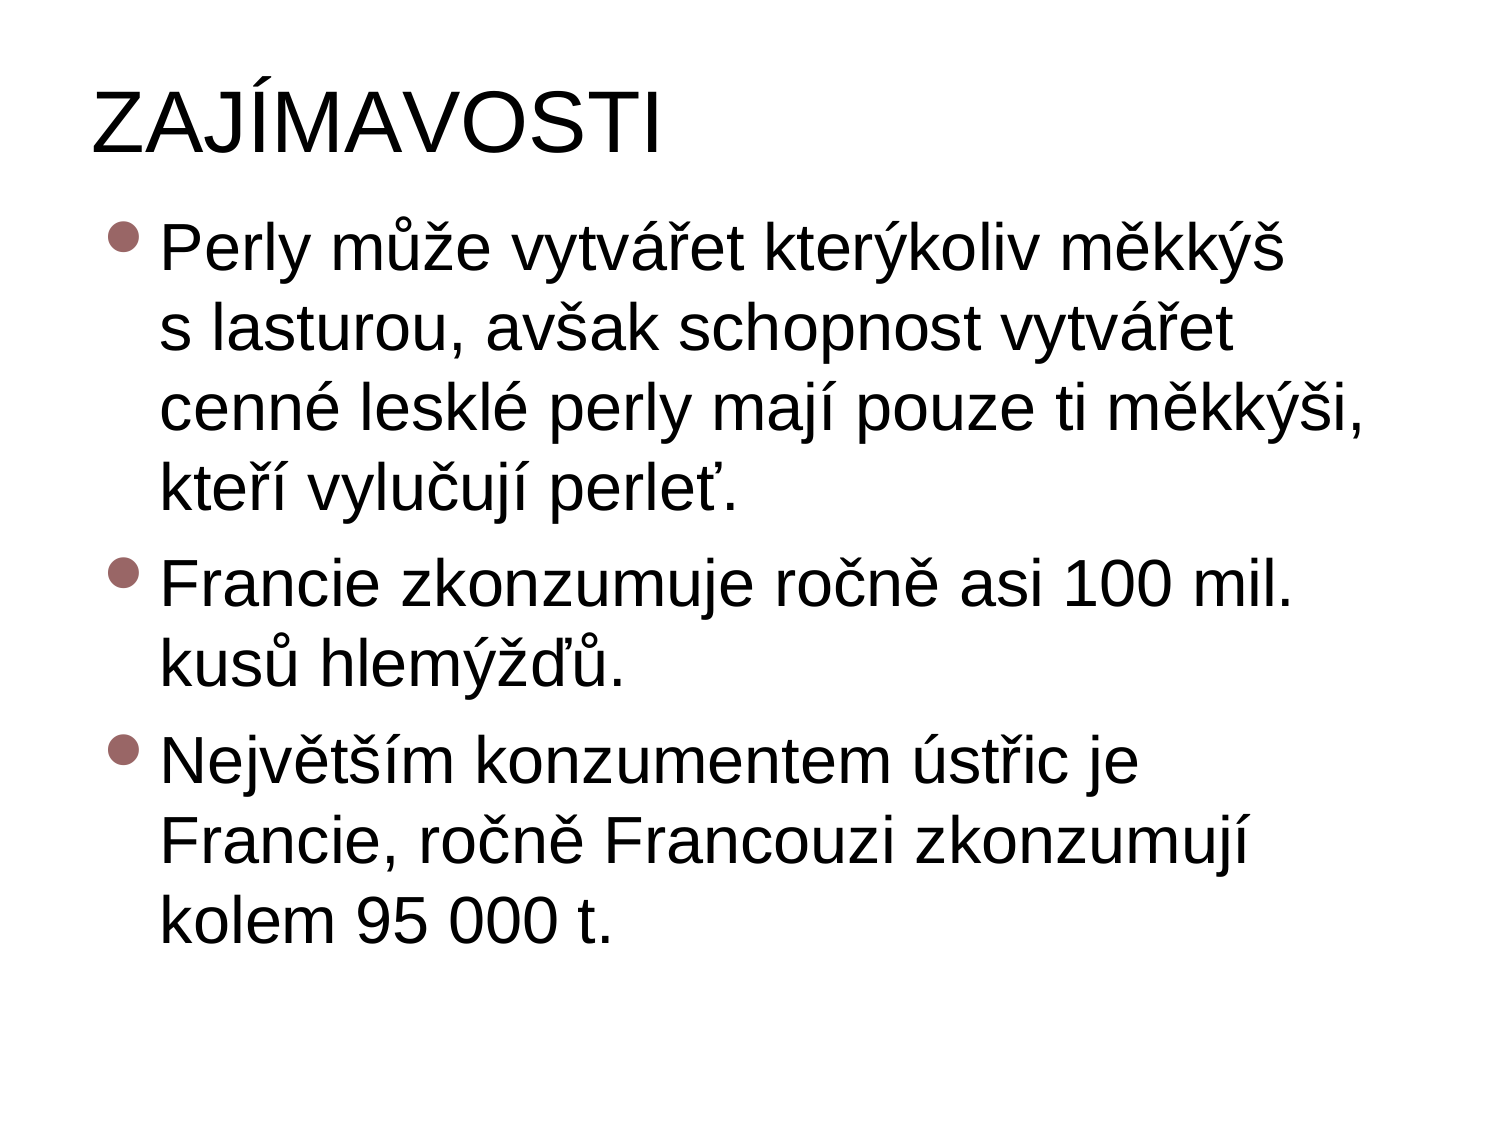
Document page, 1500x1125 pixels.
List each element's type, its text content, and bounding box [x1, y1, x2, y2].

list Perly může vytvářet kterýkoliv měkkýš s lasturou, avšak schopnost vytvářet cenné lesklé perly mají pouze ti měkkýši, kteří vylučují perleť. Francie zkonzumuje ročně asi 100 mil. kusů hlemýžďů. Největším konzumentem ústřic je Francie, ročně Francouzi zkonzumují kolem 95 000 t. [88, 196, 1389, 1125]
title ZAJÍMAVOSTI [76, 42, 1392, 193]
